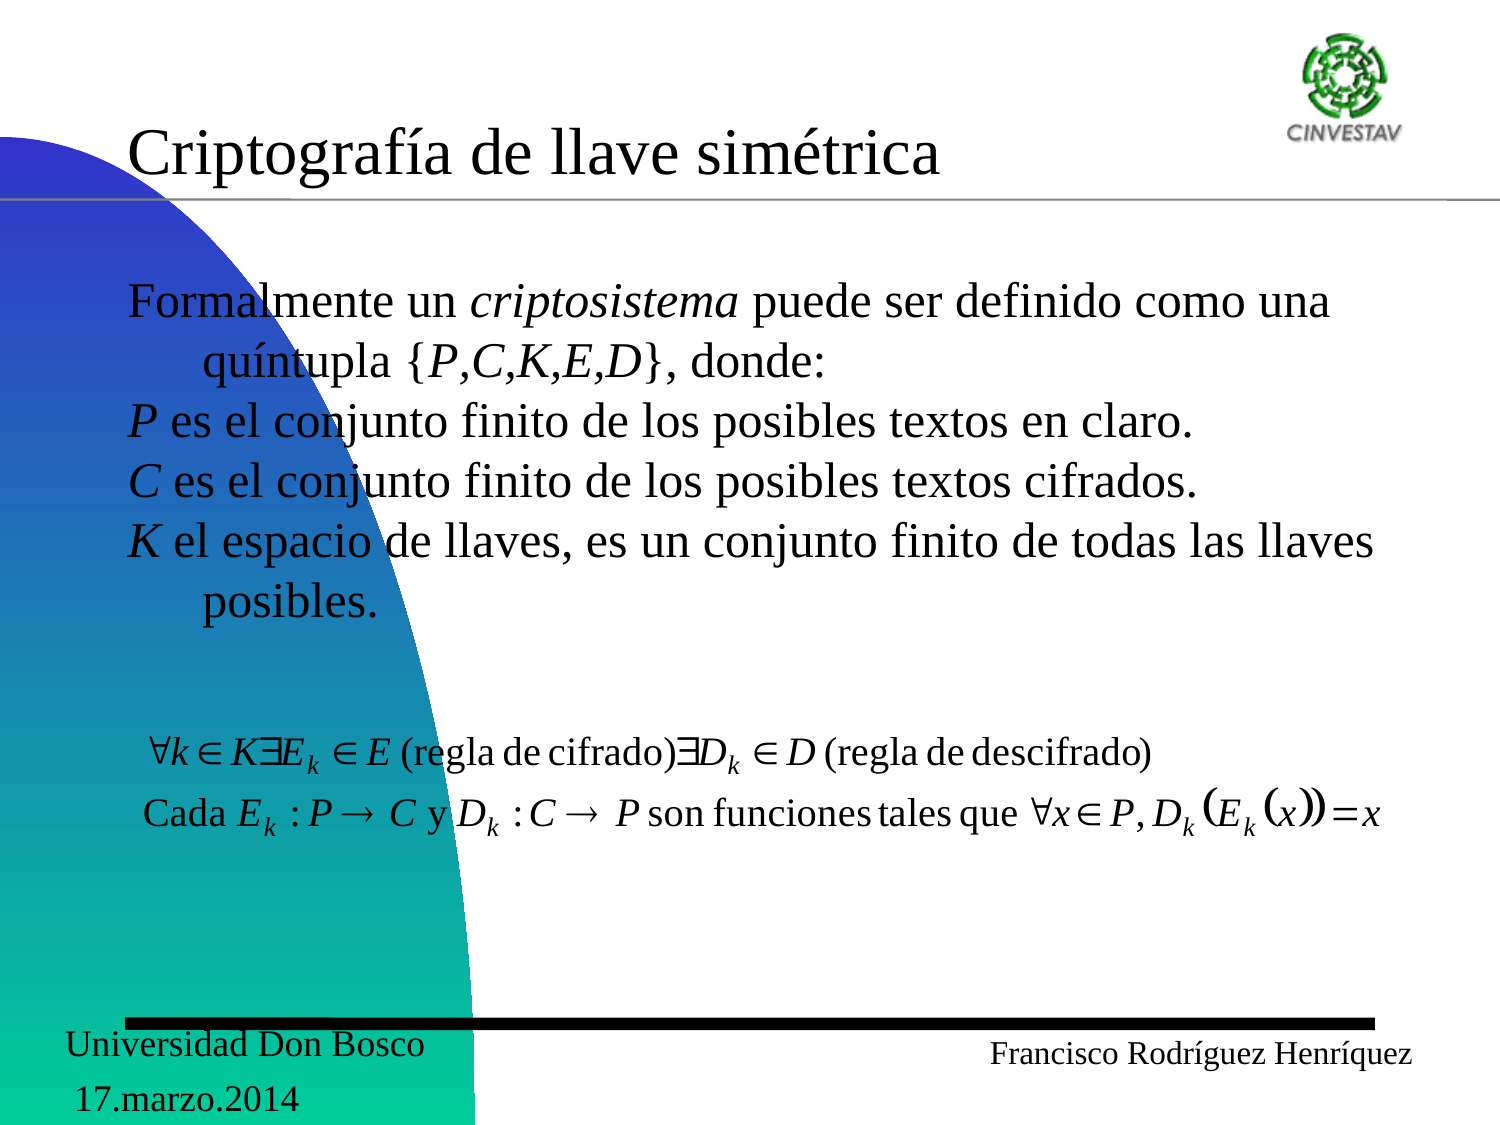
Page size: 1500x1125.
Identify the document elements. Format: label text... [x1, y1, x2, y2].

chart [137, 725, 1388, 847]
text_box Criptografía de llave simétrica Formalmente un criptosistema puede ser definido como una quíntupla {P,C,K,E,D}, donde: P es el conjunto finito de los posibles textos en claro. C es el conjunto finito de los posibles textos cifrados. K el espacio de llaves, es un conjunto finito de todas las llaves posibles. [112, 99, 1421, 756]
